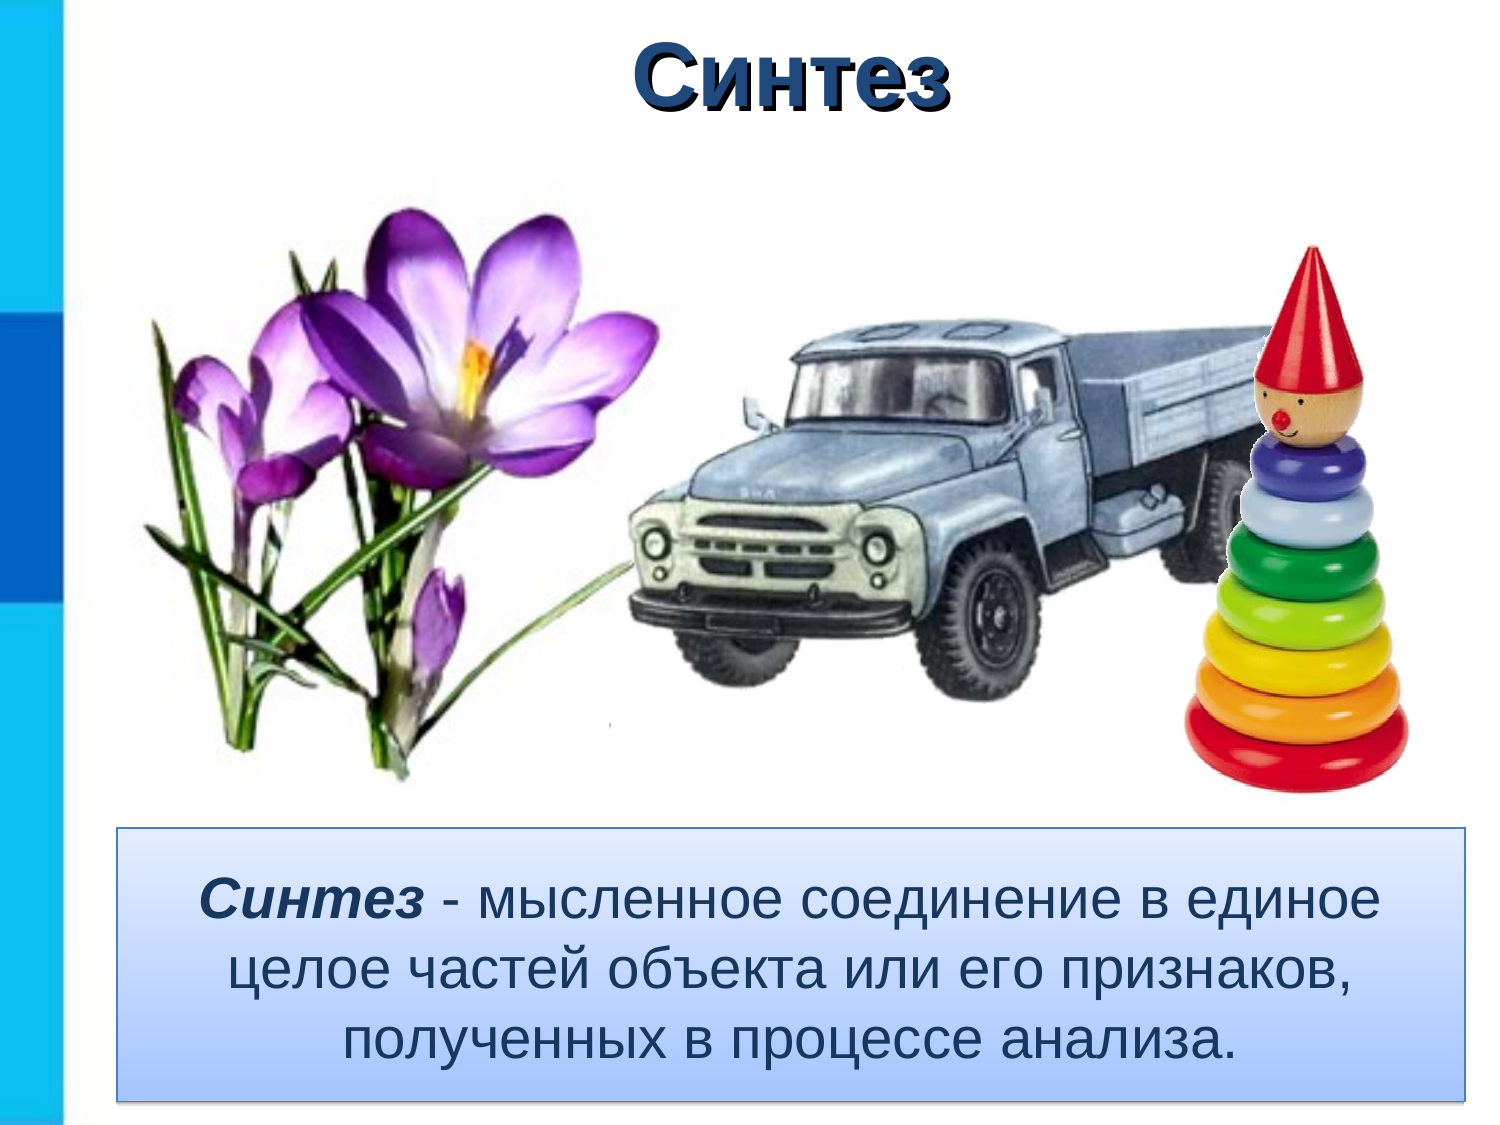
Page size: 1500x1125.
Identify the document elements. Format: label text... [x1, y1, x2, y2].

text_box Синтез - мысленное соединение в единое целое частей объекта или его признаков, полученных в процессе анализа. [117, 828, 1465, 1102]
picture [0, 0, 1500, 1125]
title Синтез [128, 0, 1454, 141]
